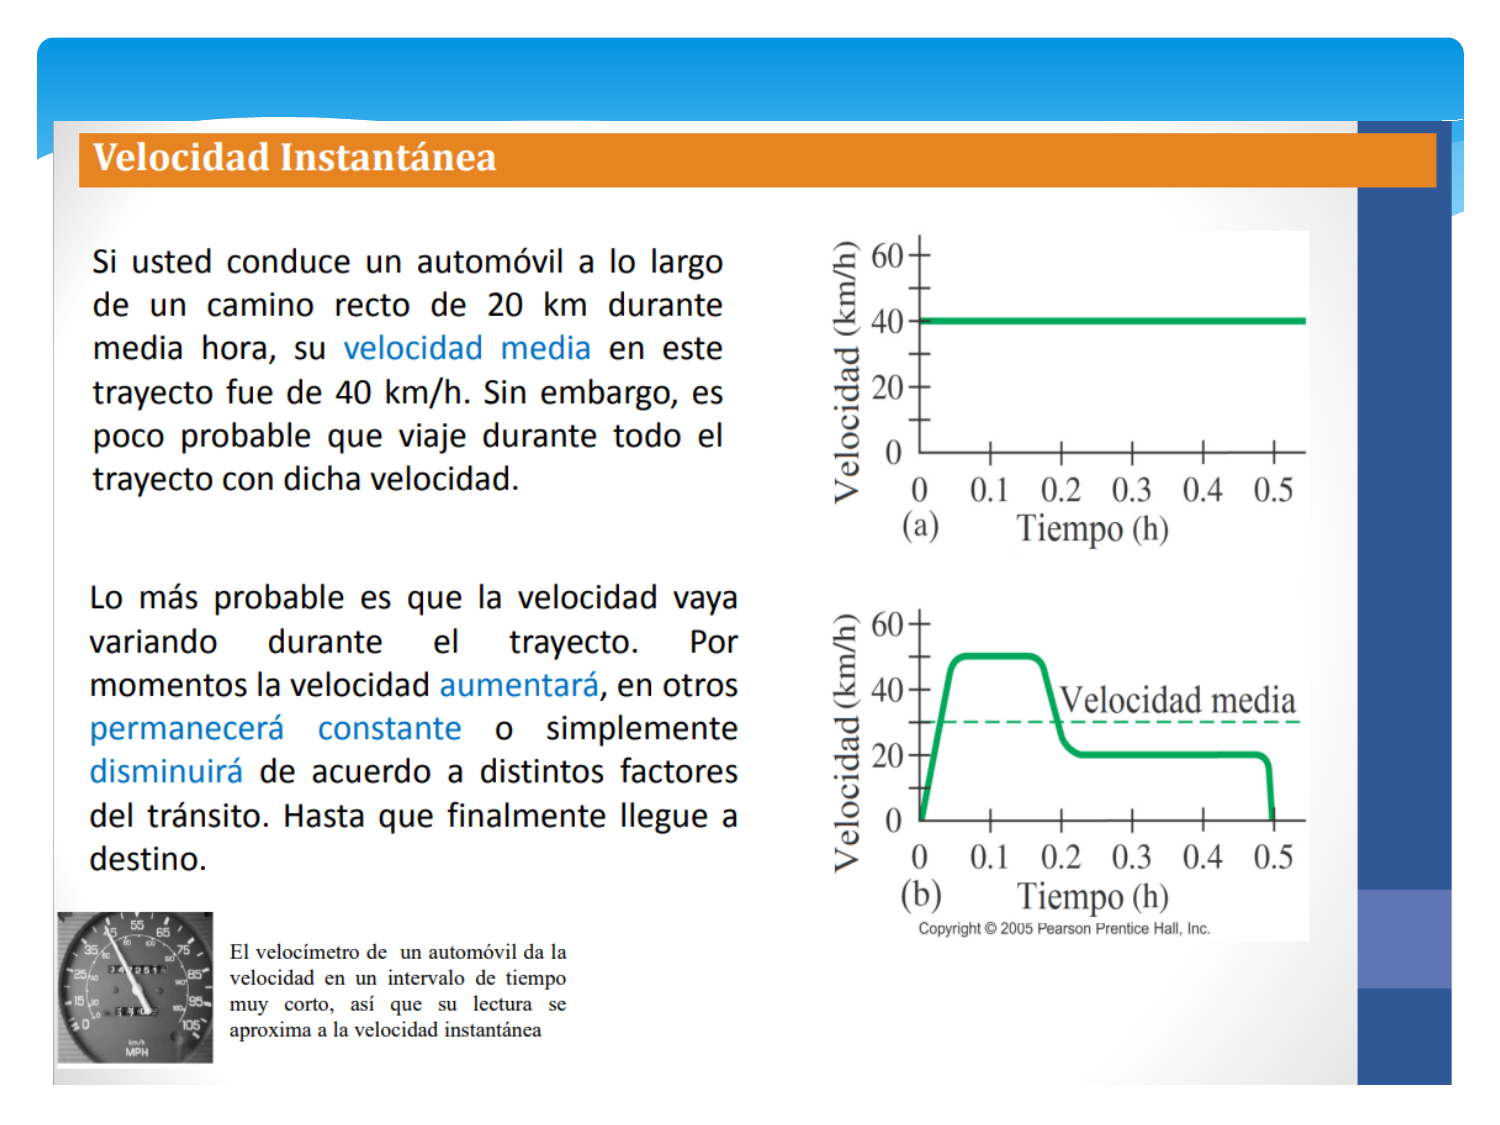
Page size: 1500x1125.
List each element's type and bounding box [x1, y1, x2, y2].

picture [53, 121, 1452, 1085]
